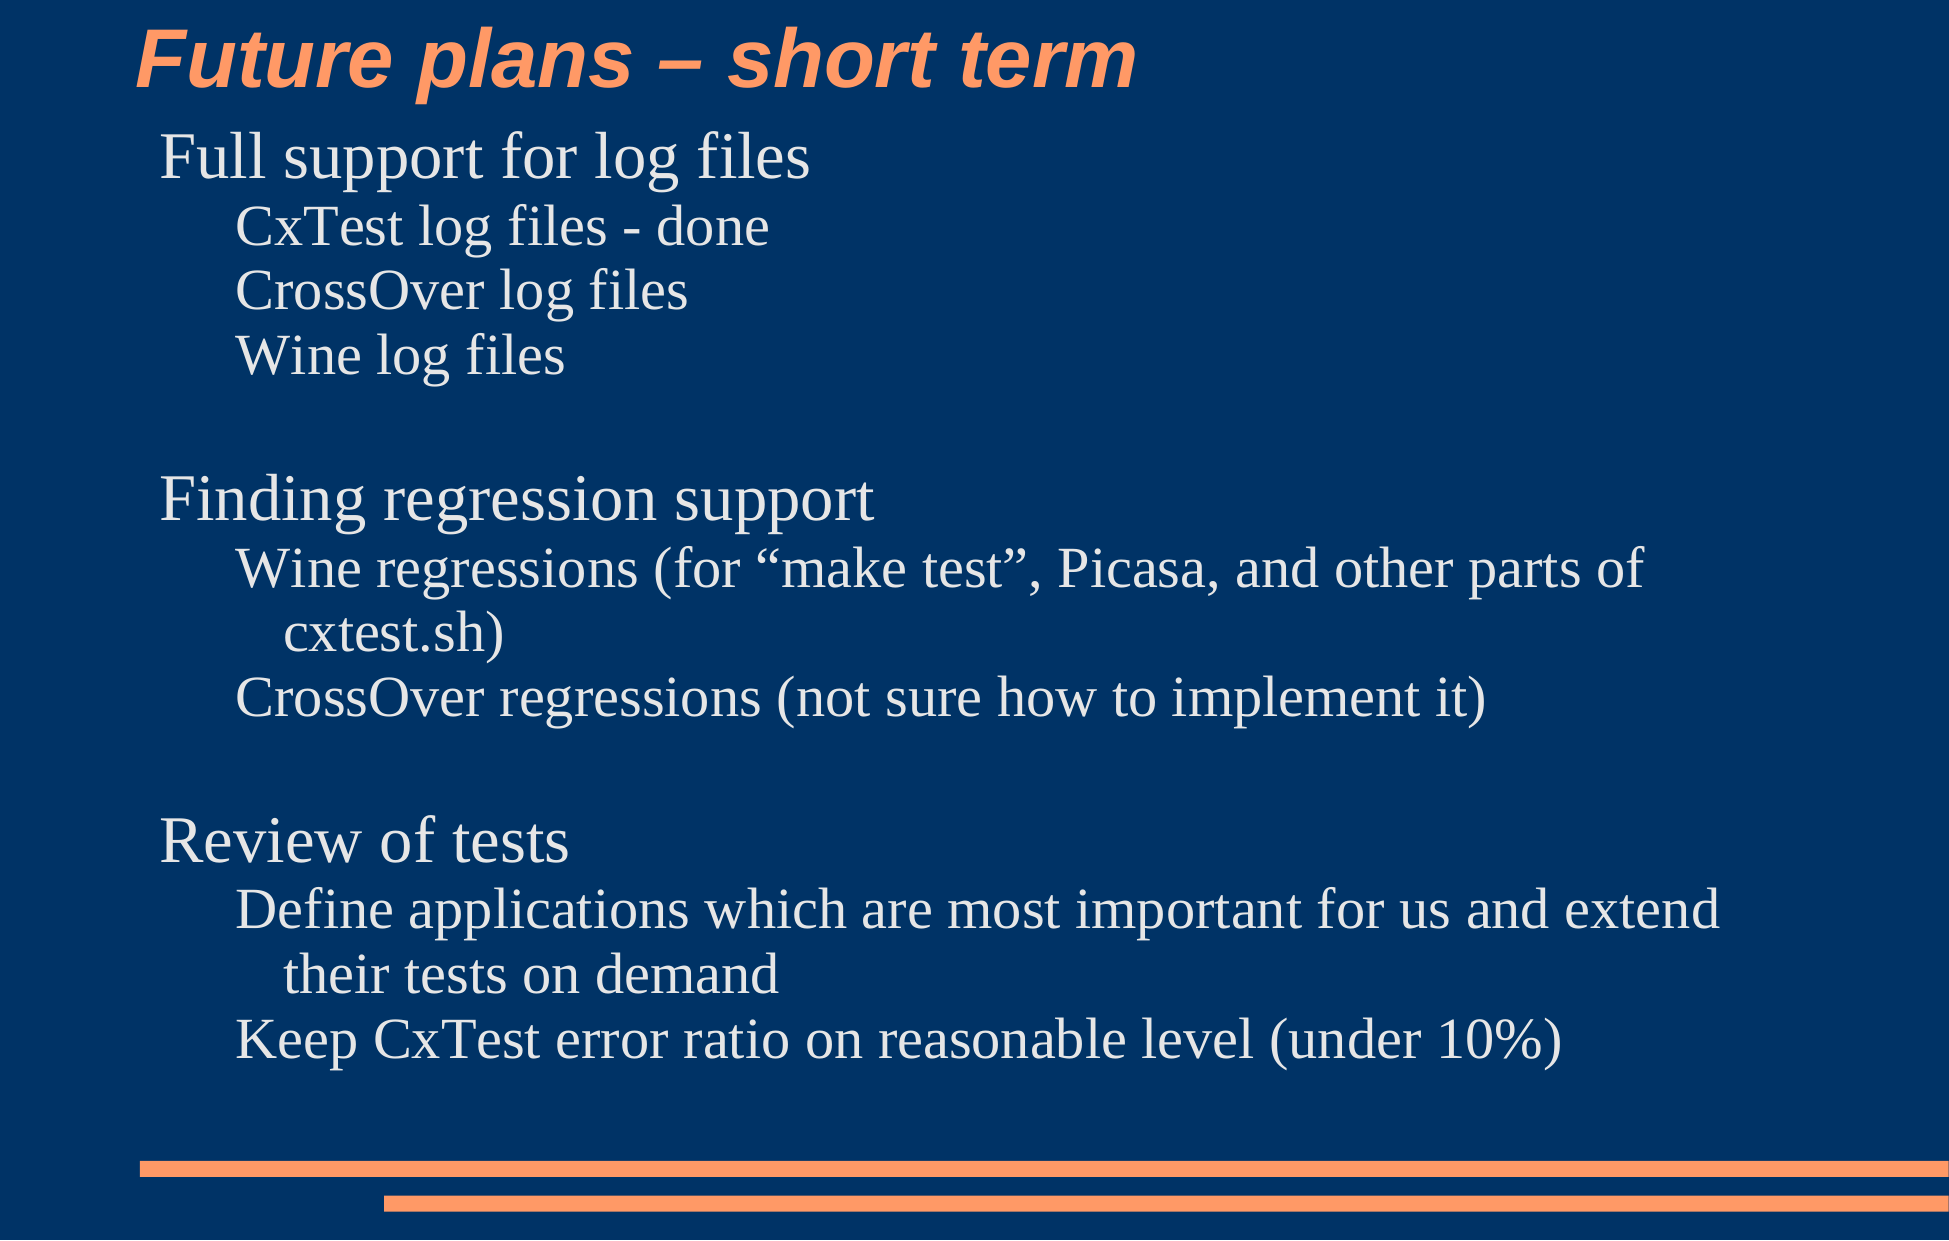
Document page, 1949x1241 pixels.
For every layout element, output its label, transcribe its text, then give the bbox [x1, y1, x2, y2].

title Future plans – short term [135, 5, 1801, 113]
list Full support for log files CxTest log files - done CrossOver log files Wine log files Finding regression support Wine regressions (for “make test”, Picasa, and other parts of cxtest.sh) CrossOver regressions (not sure how to implement it) Review of tests Define applications which are most important for us and extend their tests on demand Keep CxTest error ratio on reasonable level (under 10%) [141, 119, 1838, 1159]
